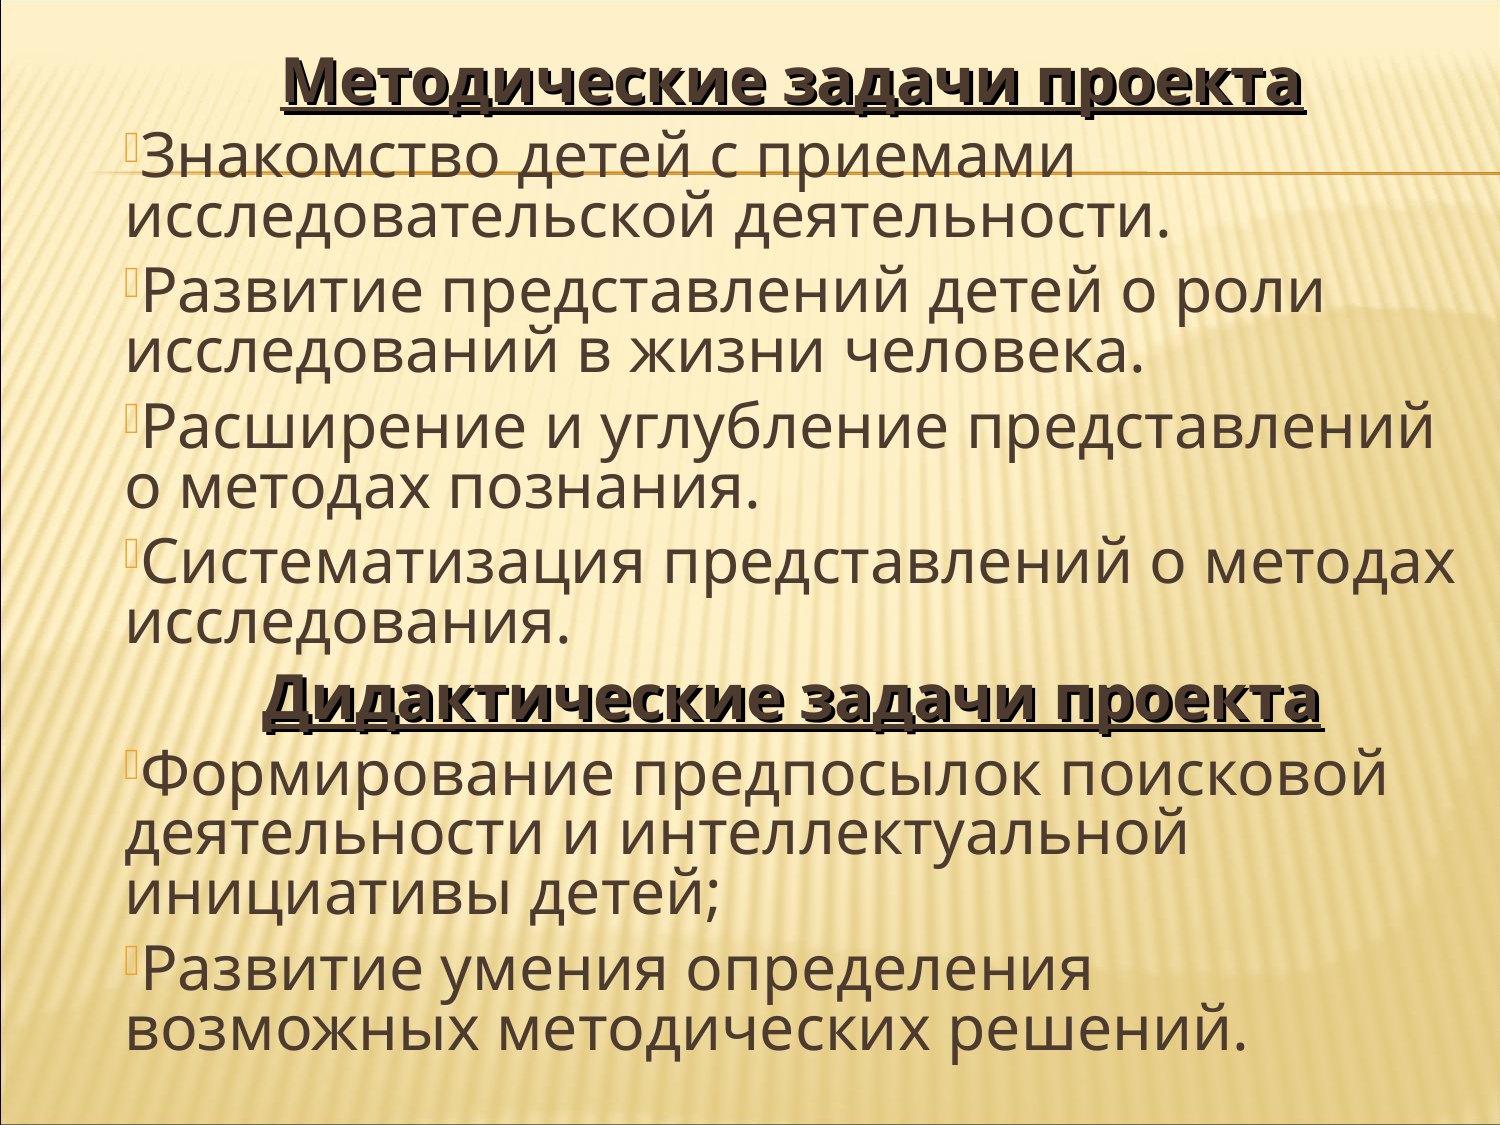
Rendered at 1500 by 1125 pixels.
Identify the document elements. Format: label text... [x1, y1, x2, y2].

list Методические задачи проекта Знакомство детей с приемами исследовательской деятельности. Развитие представлений детей о роли исследований в жизни человека. Расширение и углубление представлений о методах познания. Систематизация представлений о методах исследования. Дидактические задачи проекта Формирование предпосылок поисковой деятельности и интеллектуальной инициативы детей; Развитие умения определения возможных методических решений. [50, 46, 1476, 1125]
picture [0, 0, 1500, 1125]
